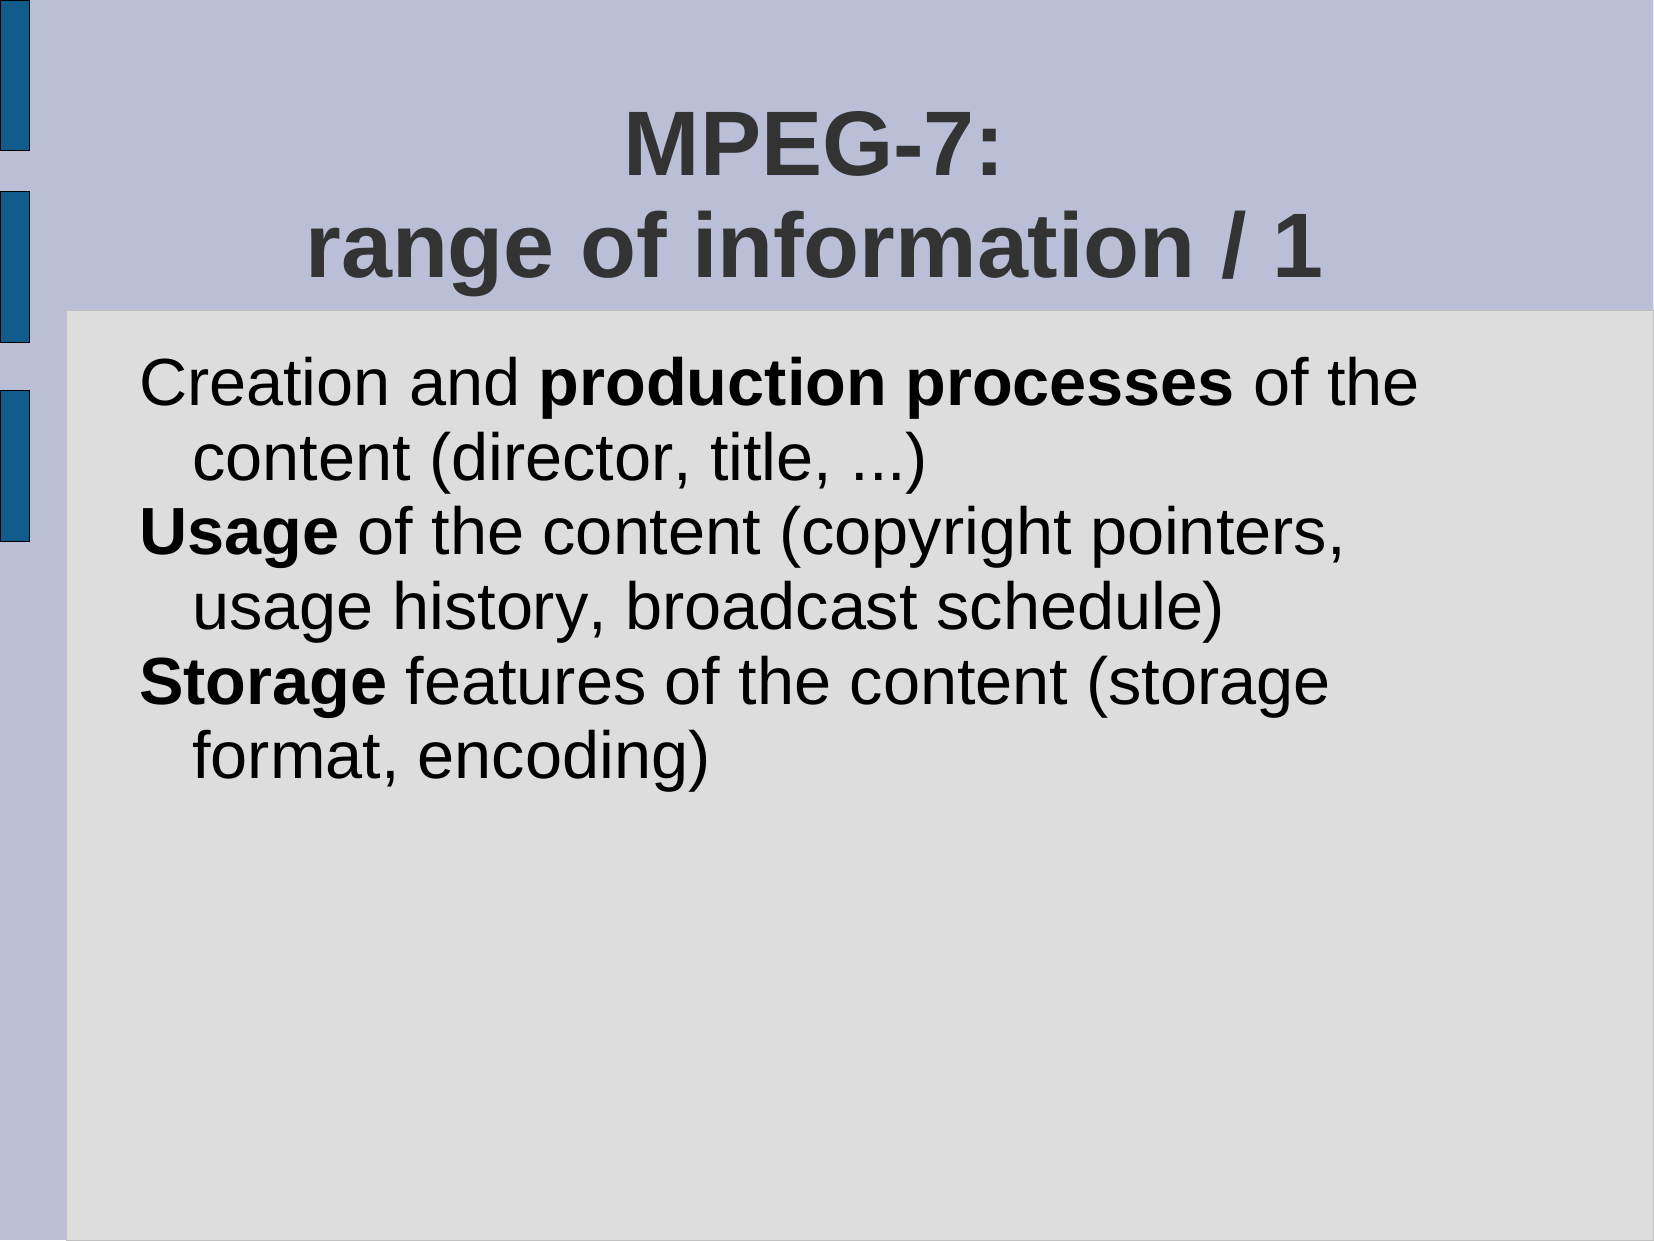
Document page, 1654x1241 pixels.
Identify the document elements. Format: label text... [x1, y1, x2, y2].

list Creation and production processes of the content (director, title, ...) Usage of the content (copyright pointers, usage history, broadcast schedule) Storage features of the content (storage format, encoding) [121, 344, 1534, 1112]
title MPEG-7: range of information / 1 [121, 76, 1534, 313]
